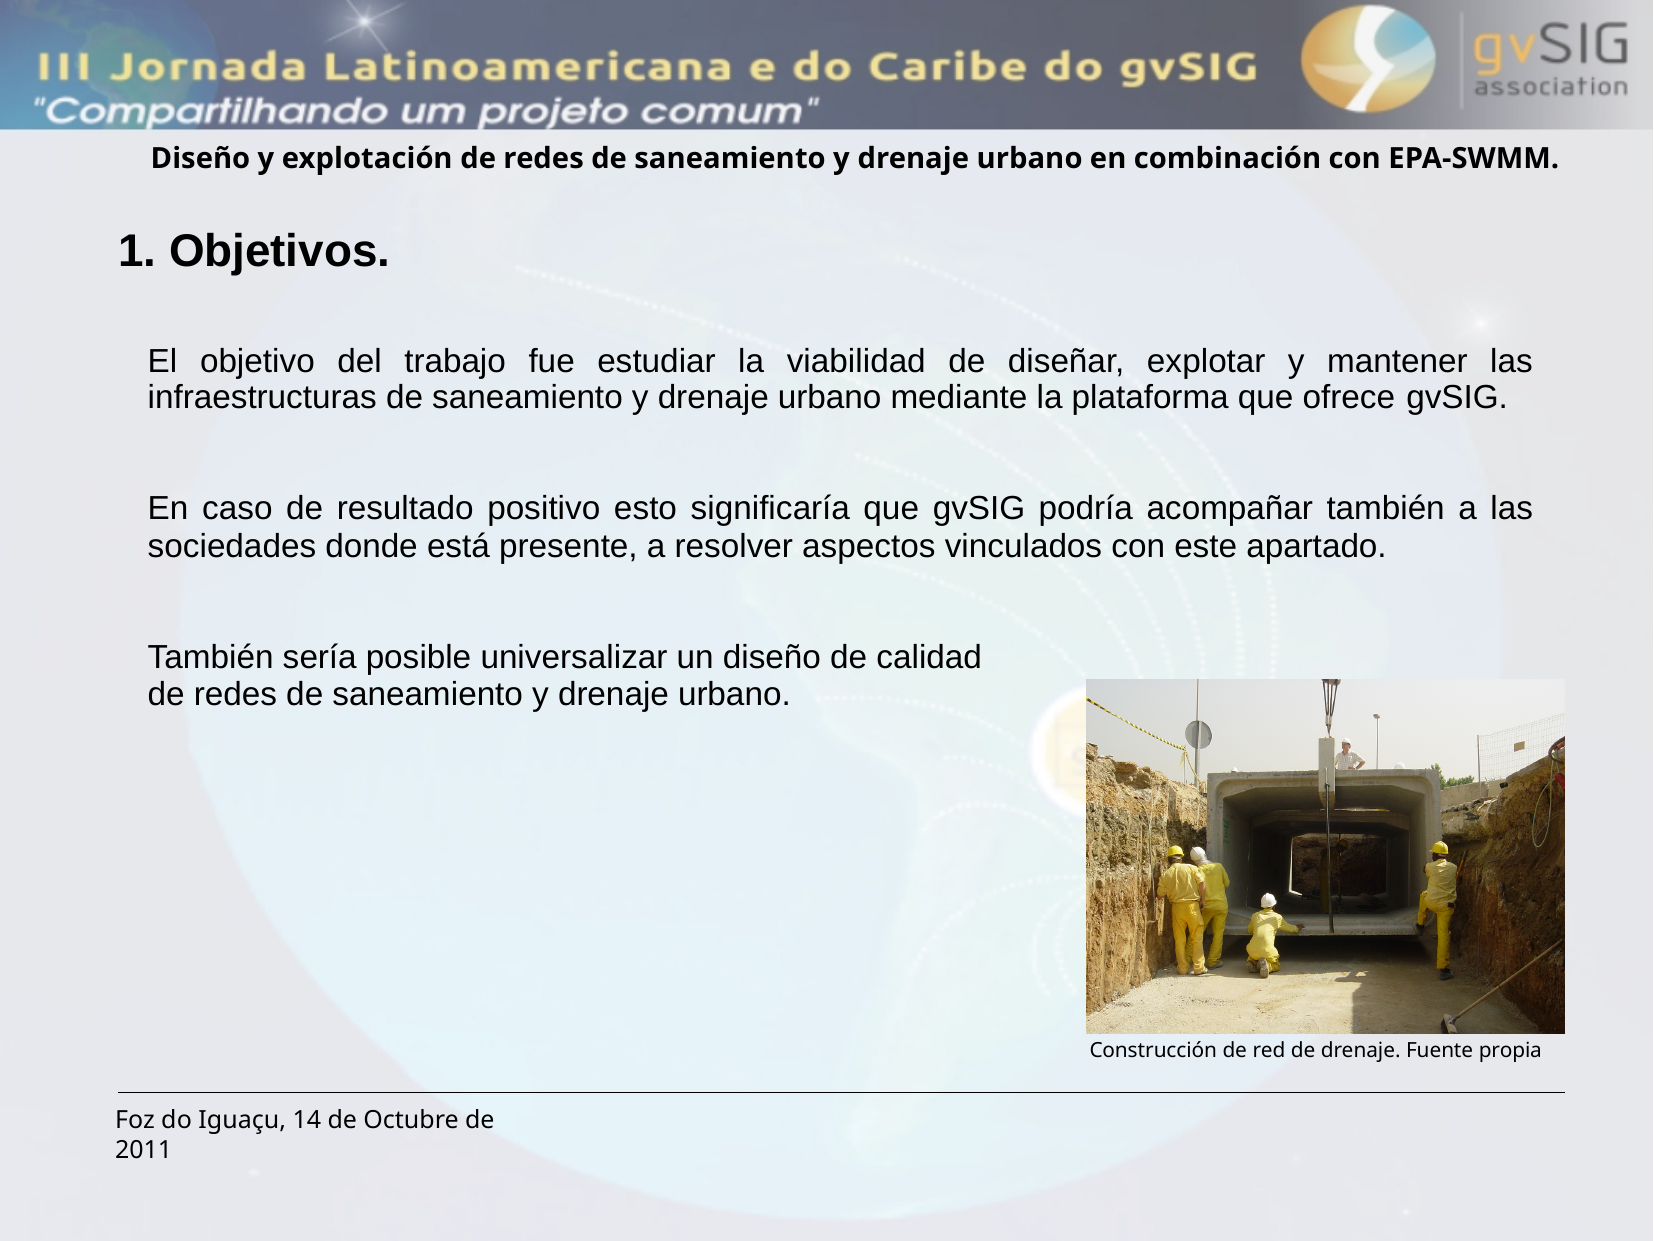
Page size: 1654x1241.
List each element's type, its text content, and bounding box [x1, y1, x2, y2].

picture [0, 0, 1653, 1241]
title Foz do Iguaçu, 14 de Octubre de 2011 [100, 1095, 562, 1142]
text_box El objetivo del trabajo fue estudiar la viabilidad de diseñar, explotar y mantener las infraestructuras de saneamiento y drenaje urbano mediante la plataforma que ofrece gvSIG. En caso de resultado positivo esto significaría que gvSIG podría acompañar también a las sociedades donde está presente, a resolver aspectos vinculados con este apartado. También sería posible universalizar un diseño de calidad de redes de saneamiento y drenaje urbano. [147, 265, 1536, 863]
title Diseño y explotación de redes de saneamiento y drenaje urbano en combinación con EPA-SWMM. [76, 131, 1583, 182]
text_box 1. Objetivos. [118, 224, 798, 277]
title Construcción de red de drenaje. Fuente propia [1074, 1029, 1565, 1070]
